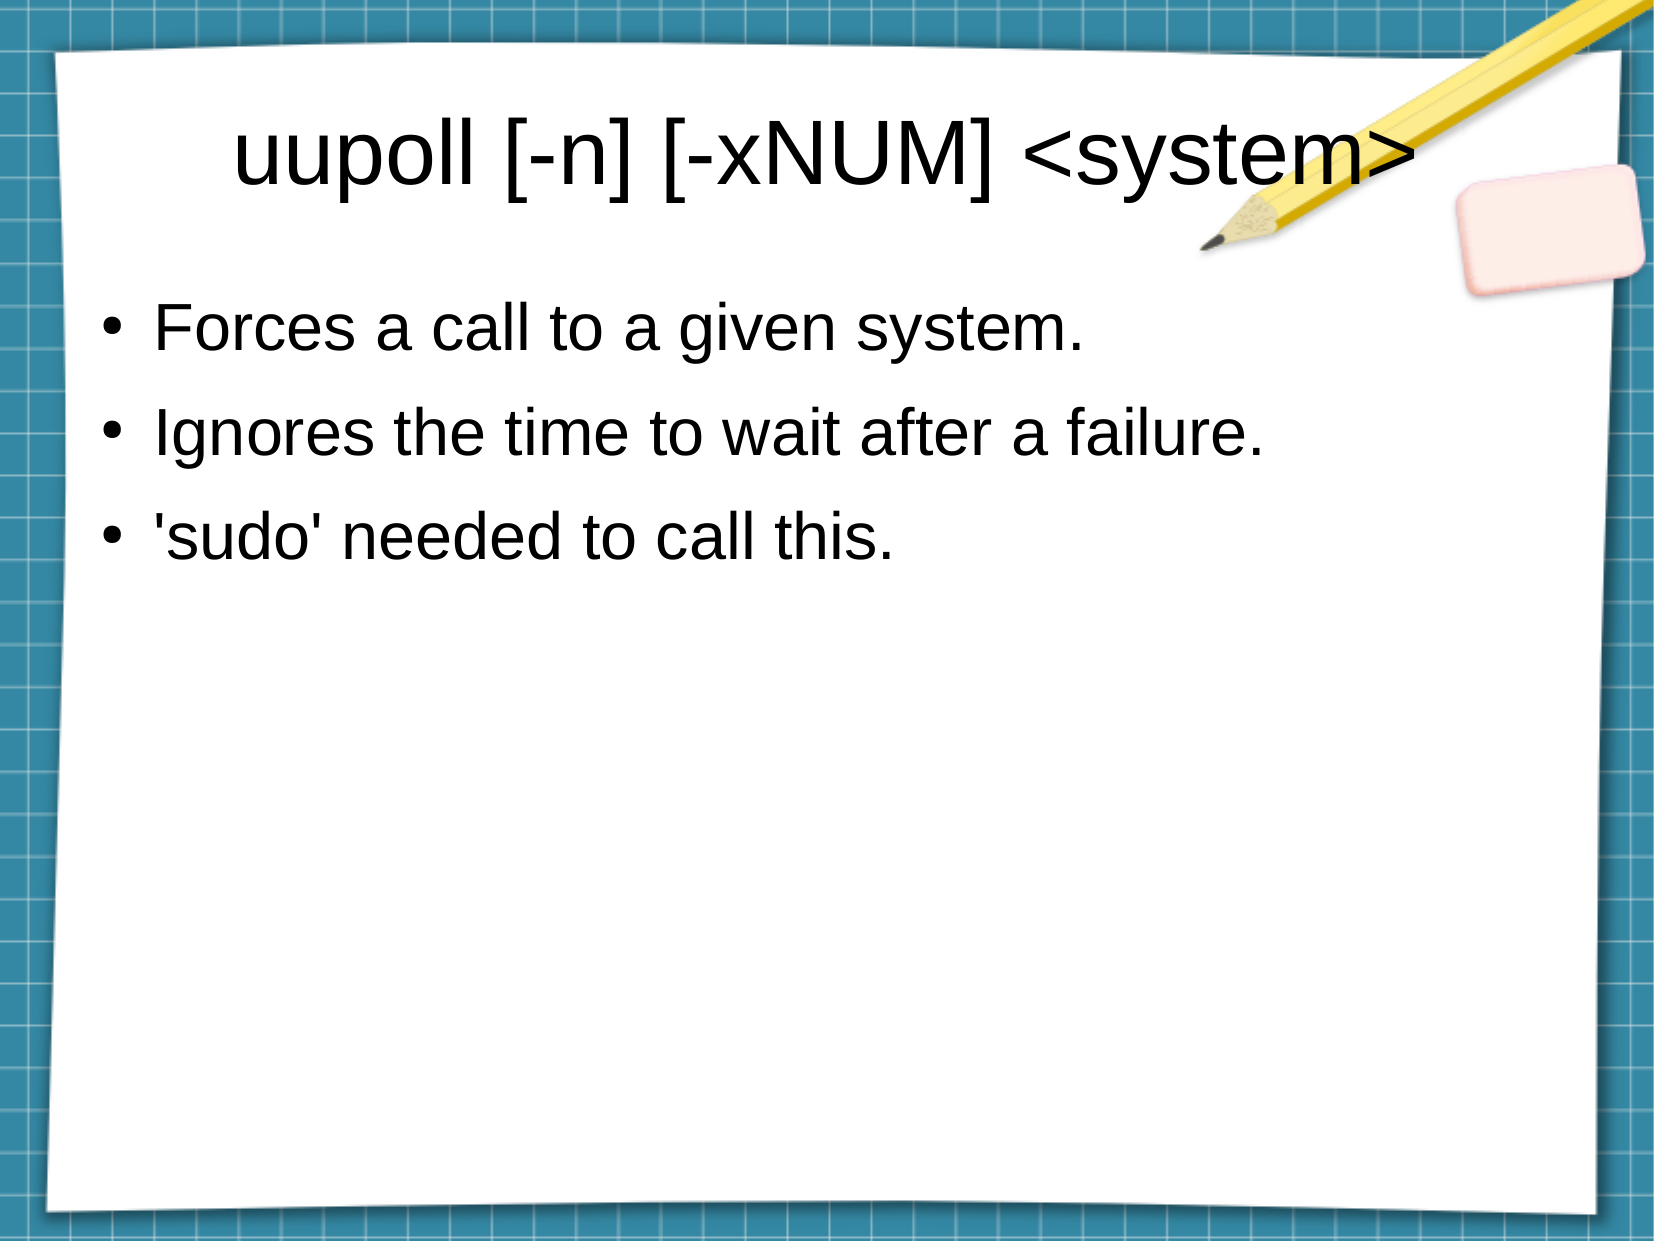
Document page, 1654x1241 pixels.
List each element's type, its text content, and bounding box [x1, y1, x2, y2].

picture [0, 0, 1654, 1241]
title uupoll [-n] [-xNUM] <system> [82, 49, 1571, 257]
list Forces a call to a given system. Ignores the time to wait after a failure. 'sudo' needed to call this. [82, 290, 1571, 1010]
